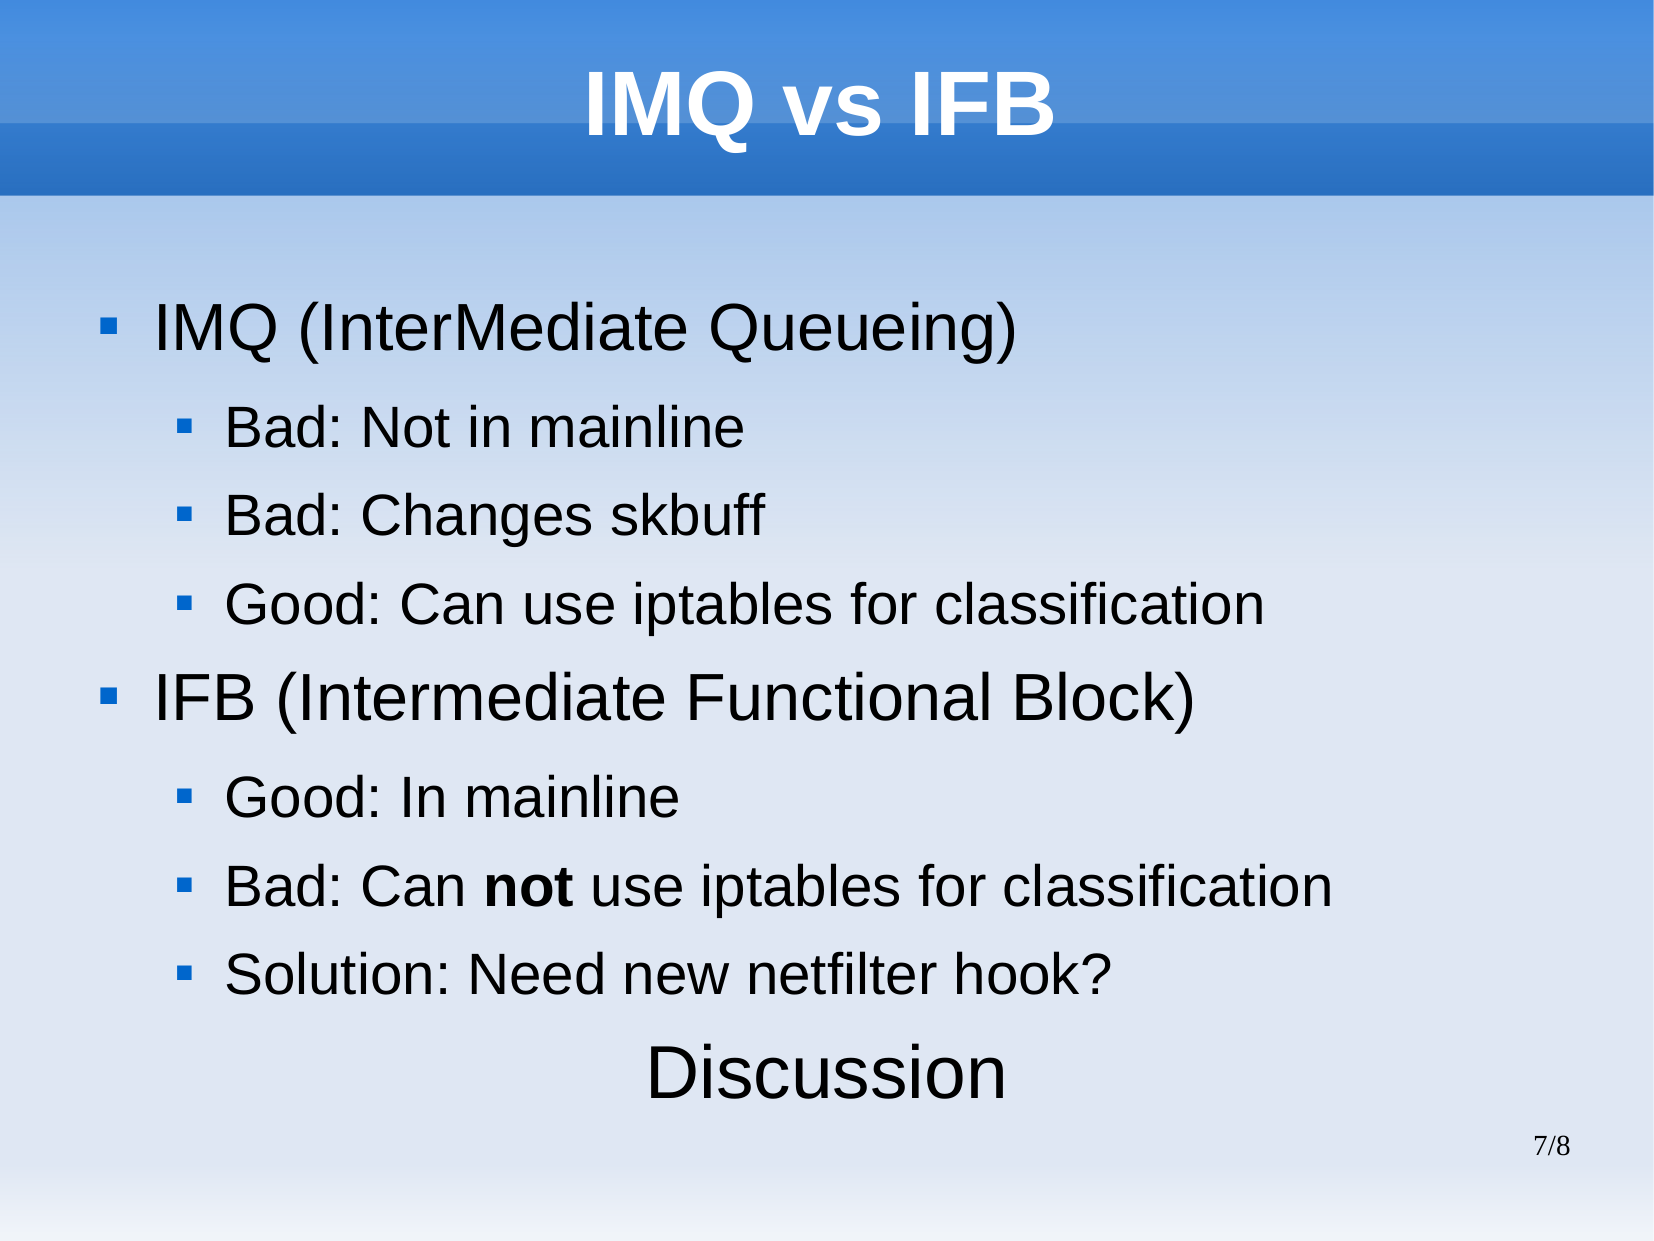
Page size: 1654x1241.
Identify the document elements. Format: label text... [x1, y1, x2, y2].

title IMQ vs IFB [76, 7, 1565, 200]
list IMQ (InterMediate Queueing) Bad: Not in mainline Bad: Changes skbuff Good: Can use iptables for classification IFB (Intermediate Functional Block) Good: In mainline Bad: Can not use iptables for classification Solution: Need new netfilter hook? Discussion [82, 290, 1571, 1115]
picture [0, 0, 1654, 1241]
